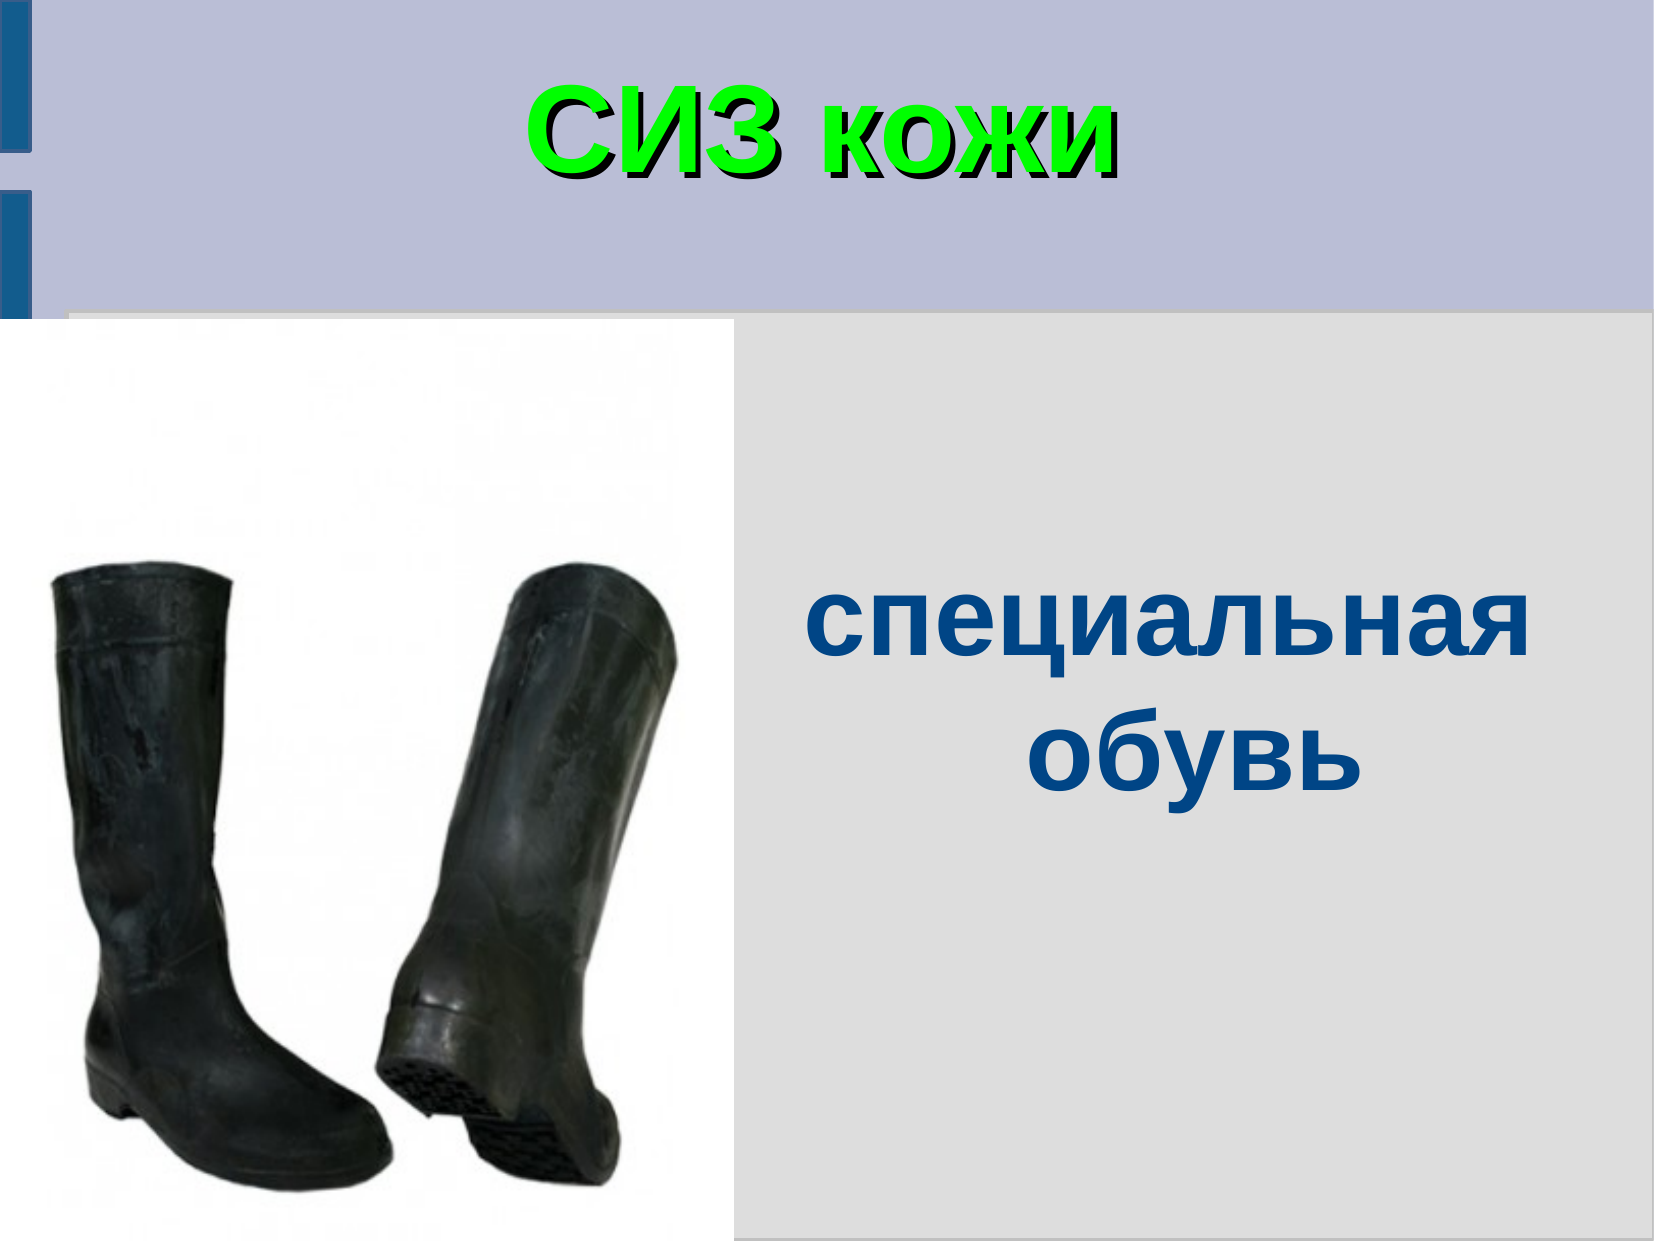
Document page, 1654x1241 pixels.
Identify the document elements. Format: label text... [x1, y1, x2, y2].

list специальная обувь [734, 348, 1561, 1130]
title СИЗ кожи [116, 18, 1529, 227]
picture [0, 319, 734, 1241]
